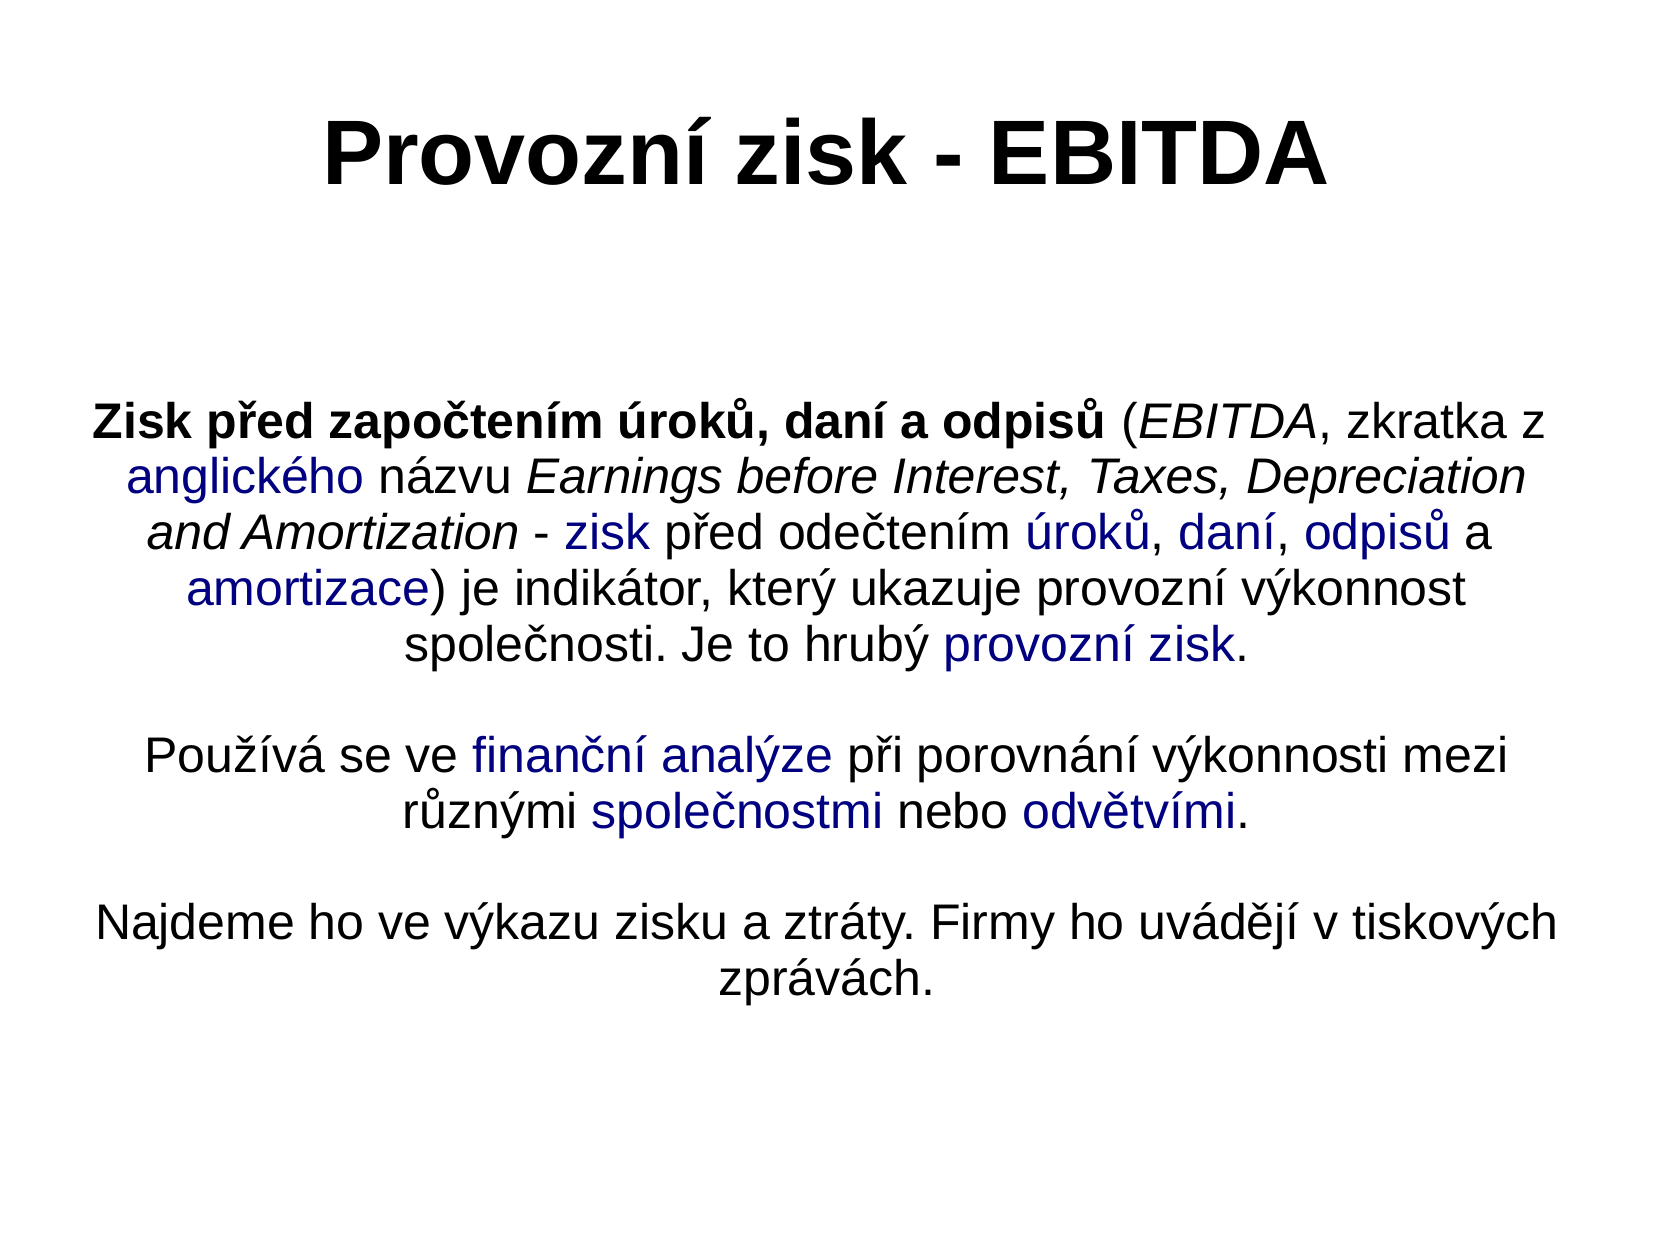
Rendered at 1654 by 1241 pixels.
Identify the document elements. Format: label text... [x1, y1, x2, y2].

title Provozní zisk - EBITDA [82, 49, 1571, 257]
subtitle Zisk před započtením úroků, daní a odpisů (EBITDA, zkratka z anglického názvu Earnings before Interest, Taxes, Depreciation and Amortization - zisk před odečtením úroků, daní, odpisů a amortizace) je indikátor, který ukazuje provozní výkonnost společnosti. Je to hrubý provozní zisk. Používá se ve finanční analýze při porovnání výkonnosti mezi různými společnostmi nebo odvětvími. Najdeme ho ve výkazu zisku a ztráty. Firmy ho uvádějí v tiskových zprávách. [82, 290, 1571, 1109]
